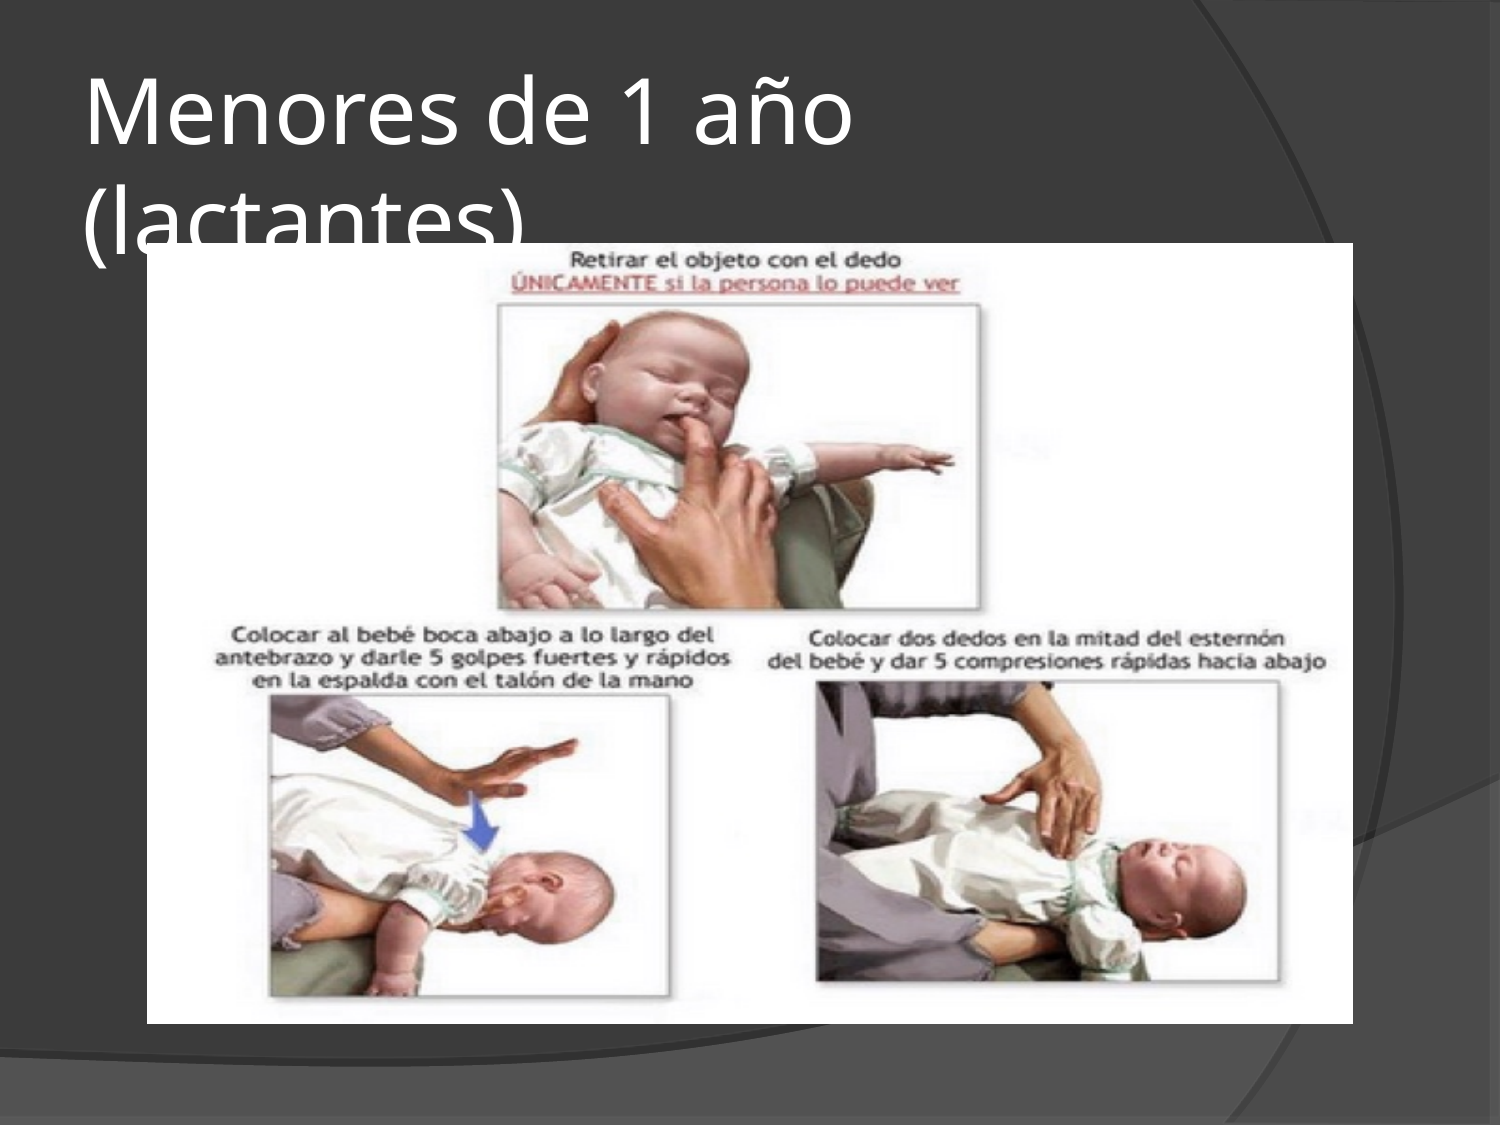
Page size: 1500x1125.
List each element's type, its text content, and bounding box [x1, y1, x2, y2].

title Menores de 1 año (lactantes) [75, 45, 1300, 233]
picture [147, 243, 1353, 1024]
